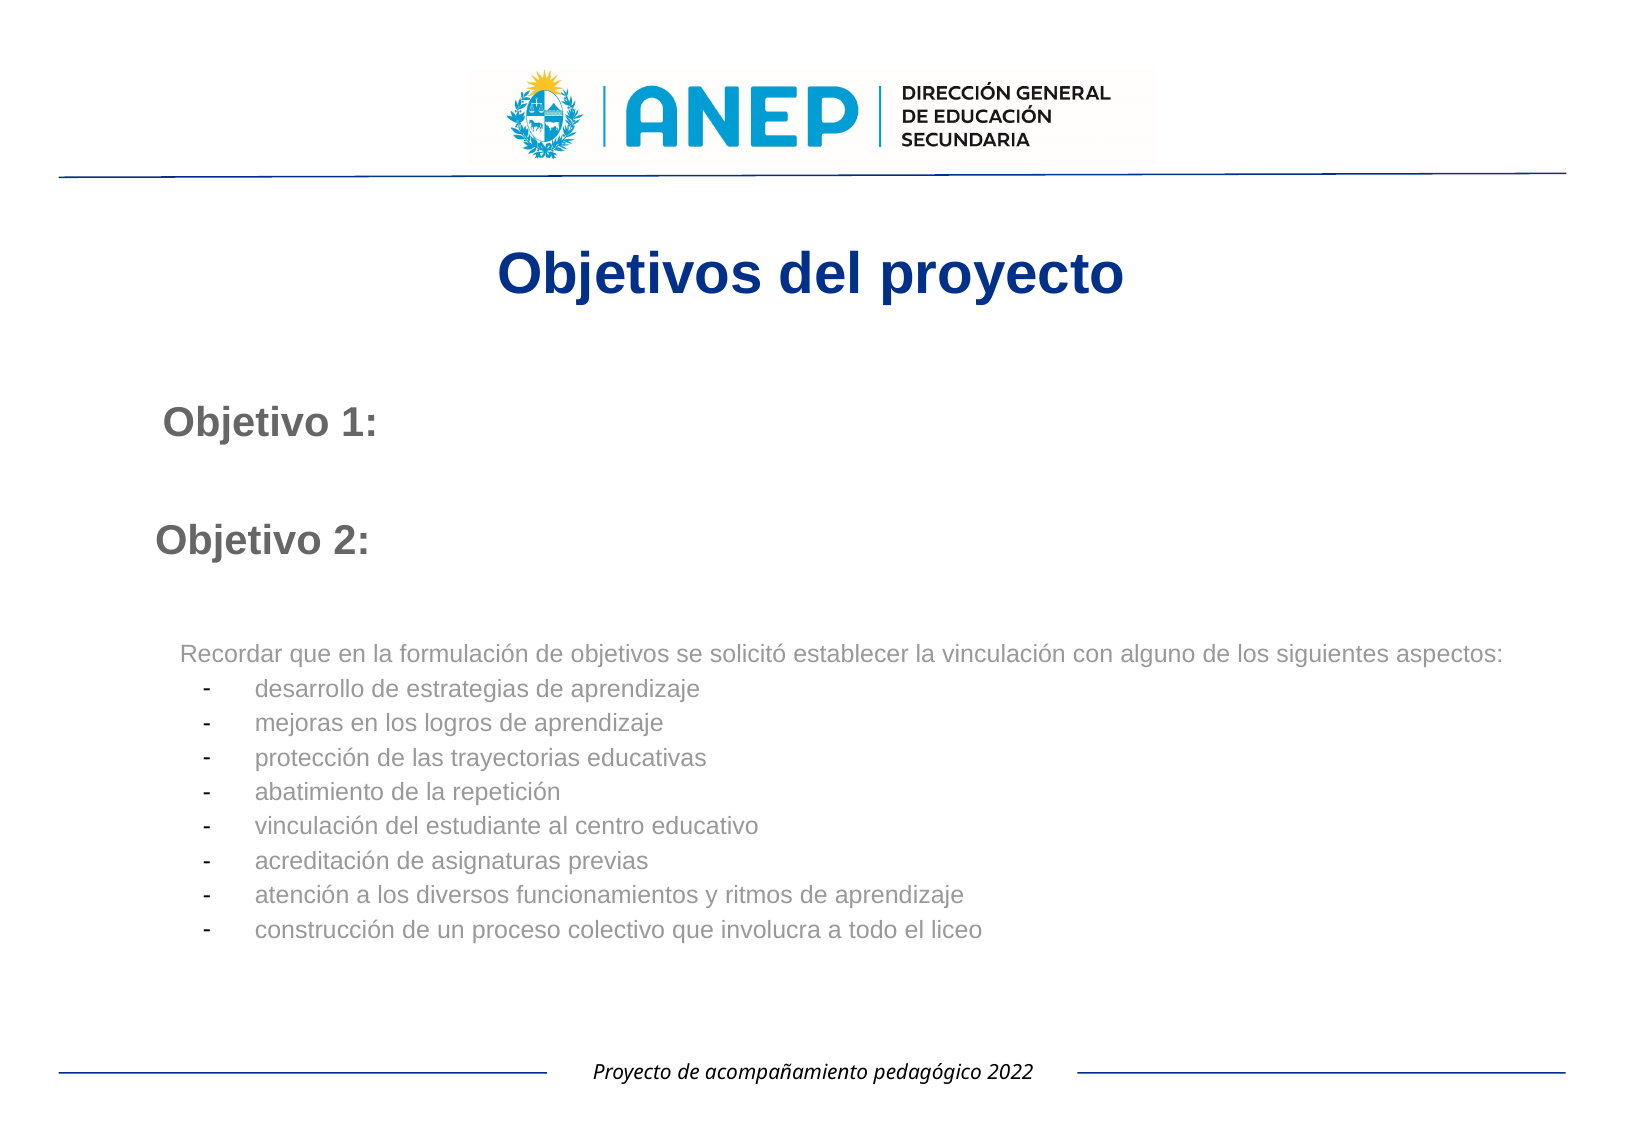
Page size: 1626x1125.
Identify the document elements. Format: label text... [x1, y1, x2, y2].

subtitle Objetivo 1: [147, 380, 1529, 460]
picture [468, 69, 1156, 166]
subtitle Objetivo 2: [139, 498, 1522, 577]
title Proyecto de acompañamiento pedagógico 2022 [224, 1041, 1403, 1092]
subtitle Recordar que en la formulación de objetivos se solicitó establecer la vinculación con alguno de los siguientes aspectos: desarrollo de estrategias de aprendizaje mejoras en los logros de aprendizaje protección de las trayectorias educativas abatimiento de la repetición vinculación del estudiante al centro educativo acreditación de asignaturas previas atención a los diversos funcionamientos y ritmos de aprendizaje construcción de un proceso colectivo que involucra a todo el liceo [164, 625, 1547, 1031]
title Objetivos del proyecto [121, 251, 1503, 392]
